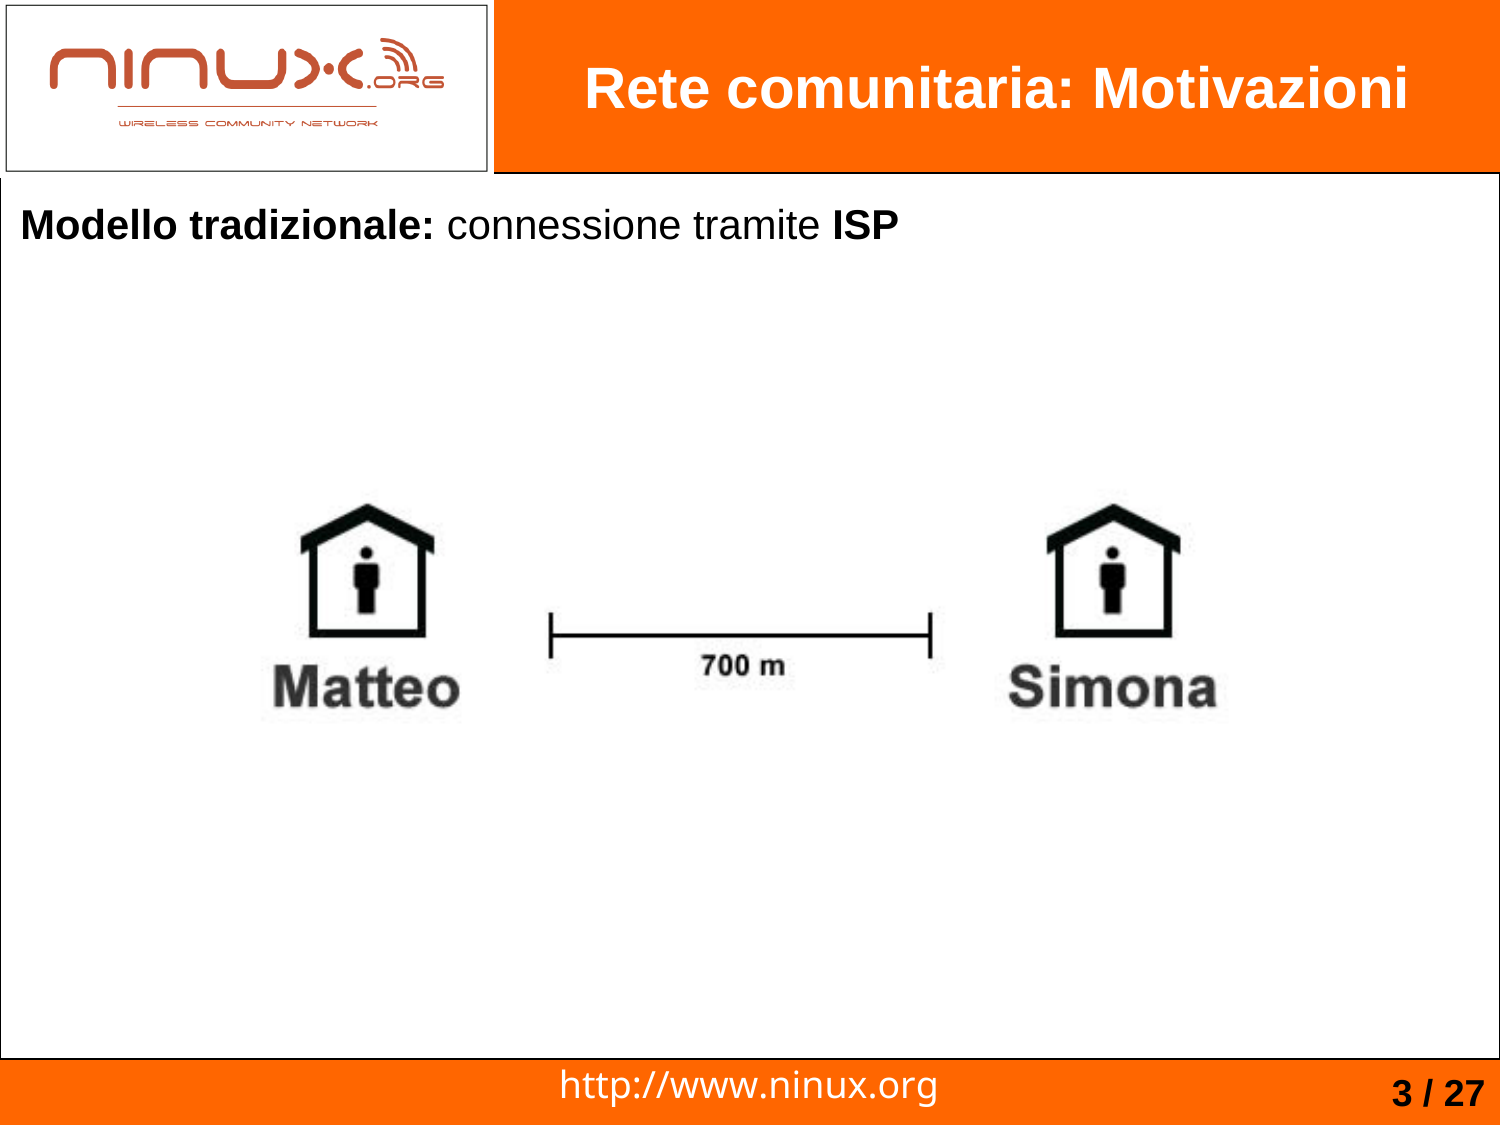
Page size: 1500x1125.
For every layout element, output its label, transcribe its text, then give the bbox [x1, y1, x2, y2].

title Rete comunitaria: Motivazioni [495, 17, 1500, 160]
text_box http://www.ninux.org [0, 1053, 1500, 1125]
picture [95, 423, 1406, 797]
picture [0, 0, 494, 178]
text_box <numero> / 27 [1257, 1061, 1500, 1125]
text_box Modello tradizionale: connessione tramite ISP [5, 190, 1487, 255]
